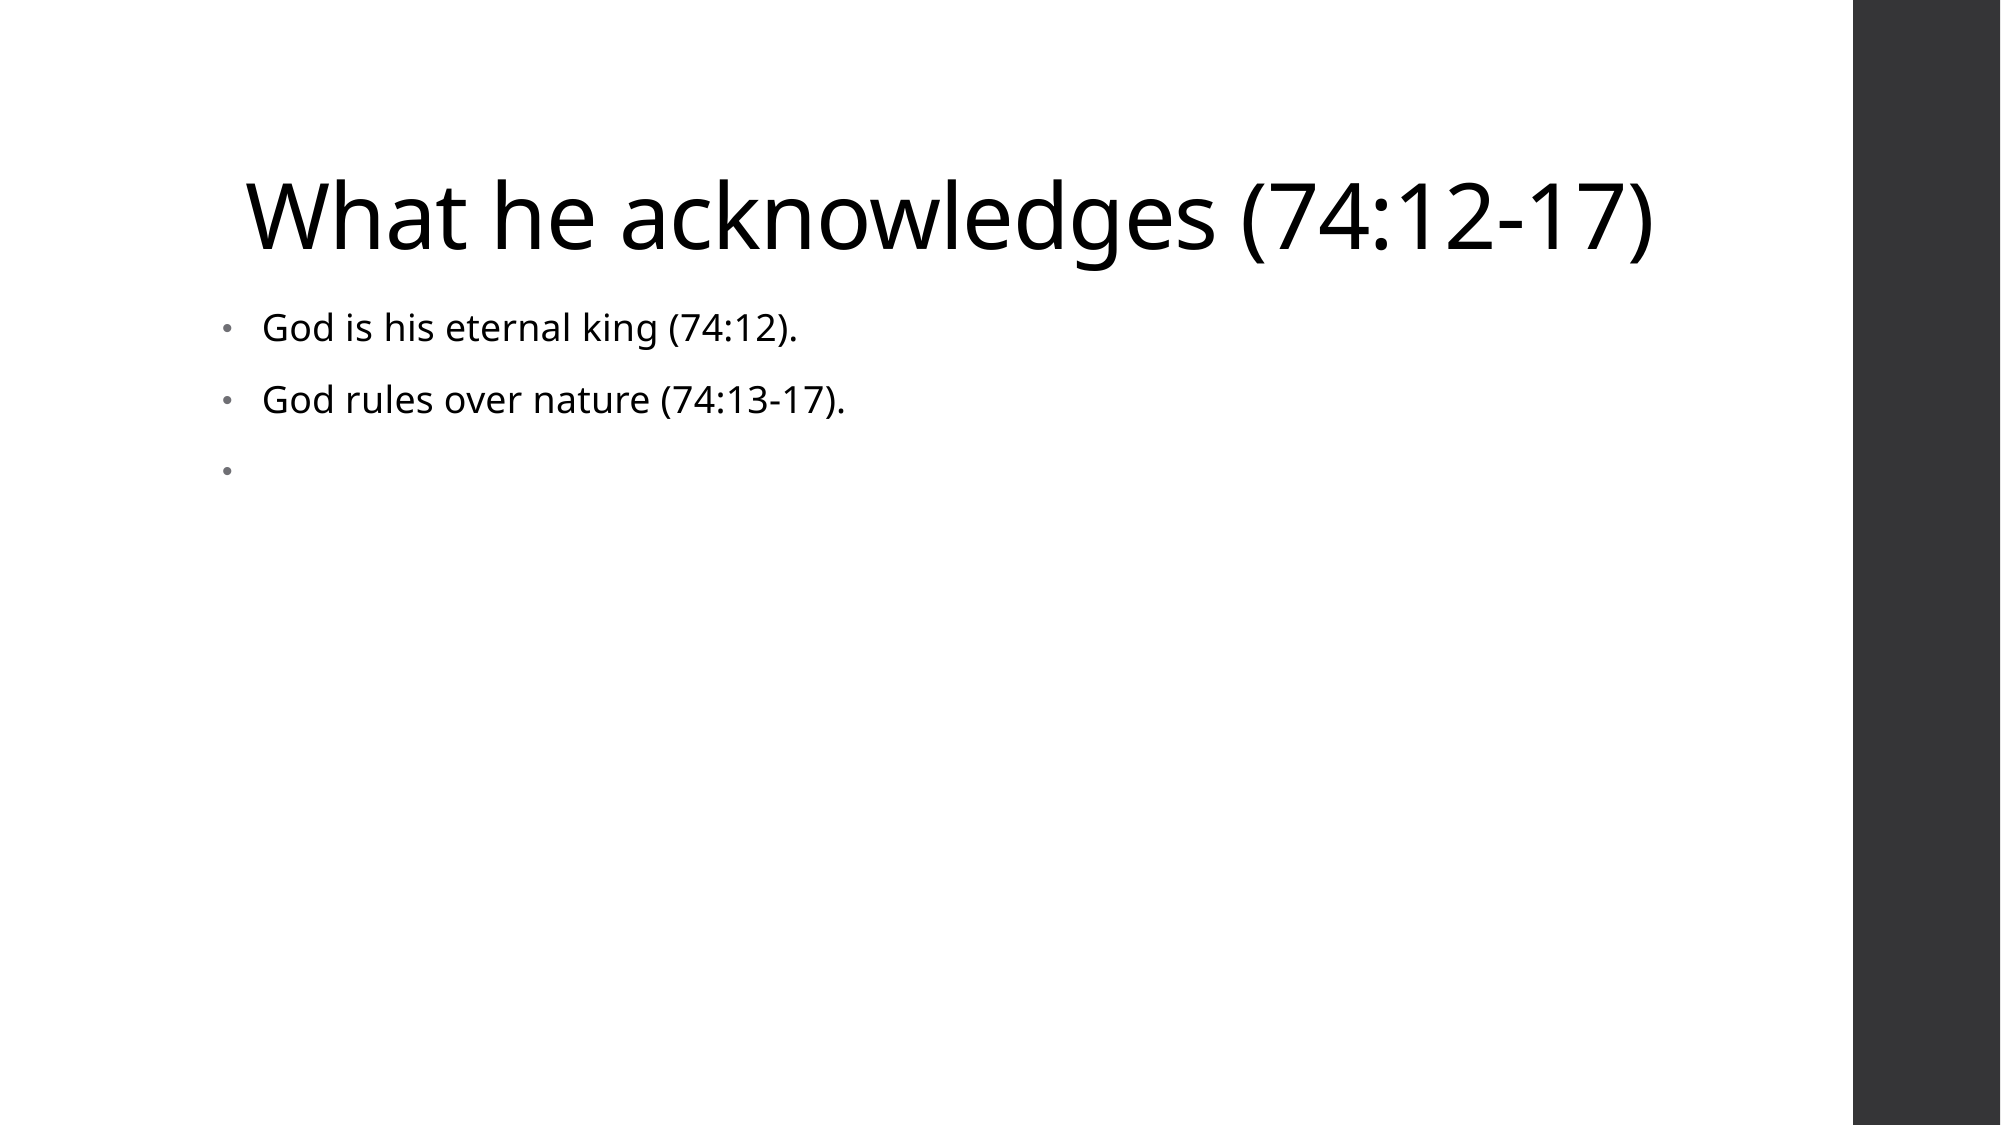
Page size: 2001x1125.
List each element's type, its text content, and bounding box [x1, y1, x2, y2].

list God is his eternal king (74:12). God rules over nature (74:13-17). [206, 299, 1617, 1014]
title What he acknowledges (74:12-17) [206, 60, 1797, 278]
